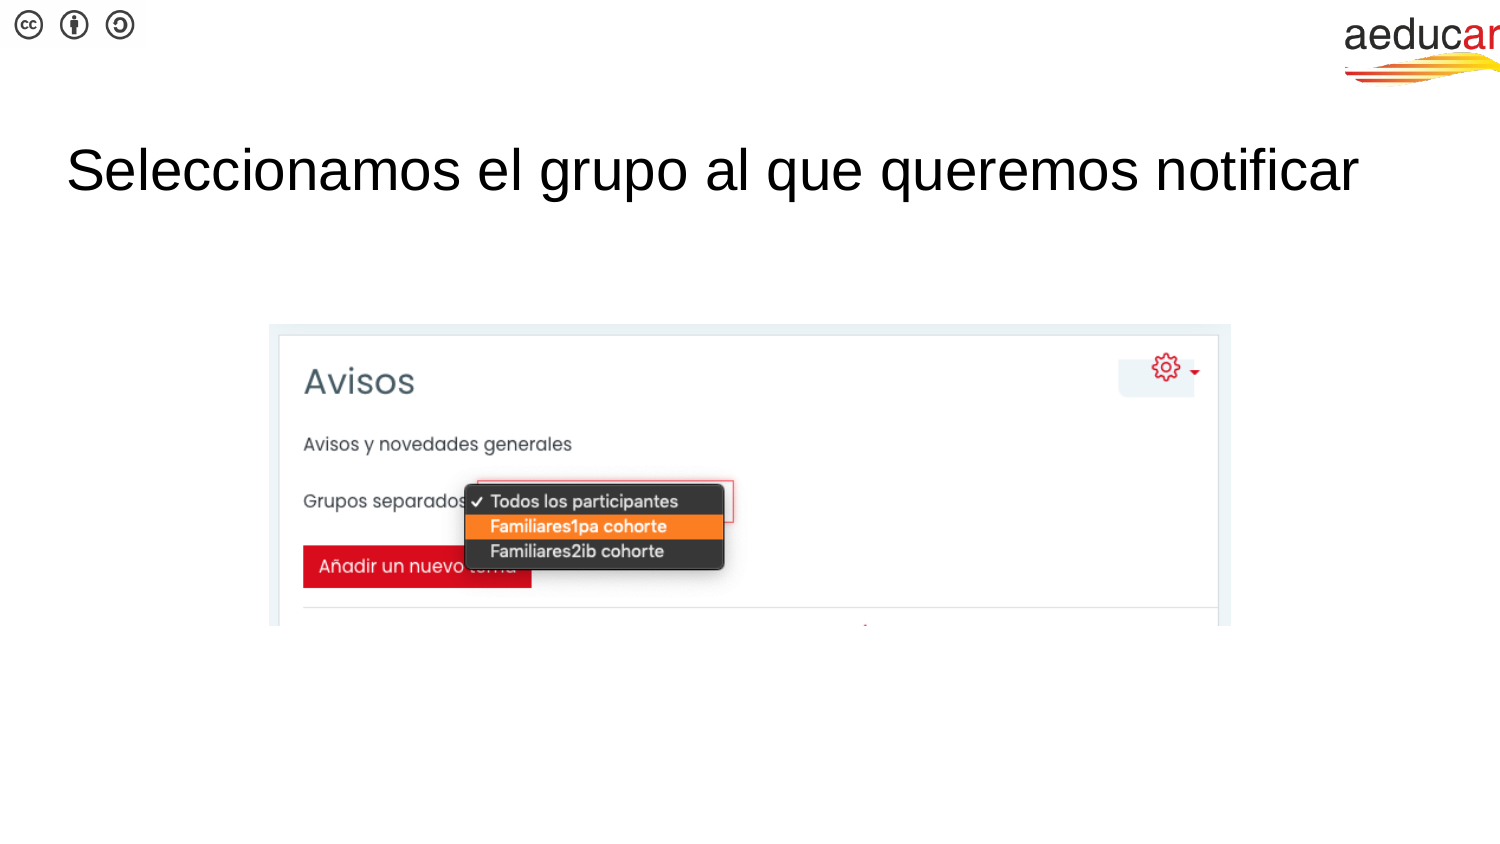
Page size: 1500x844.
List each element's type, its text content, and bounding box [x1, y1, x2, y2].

title Seleccionamos el grupo al que queremos notificar [51, 117, 1449, 256]
picture [269, 324, 1231, 626]
picture [1344, 0, 1500, 104]
picture [0, 0, 146, 48]
